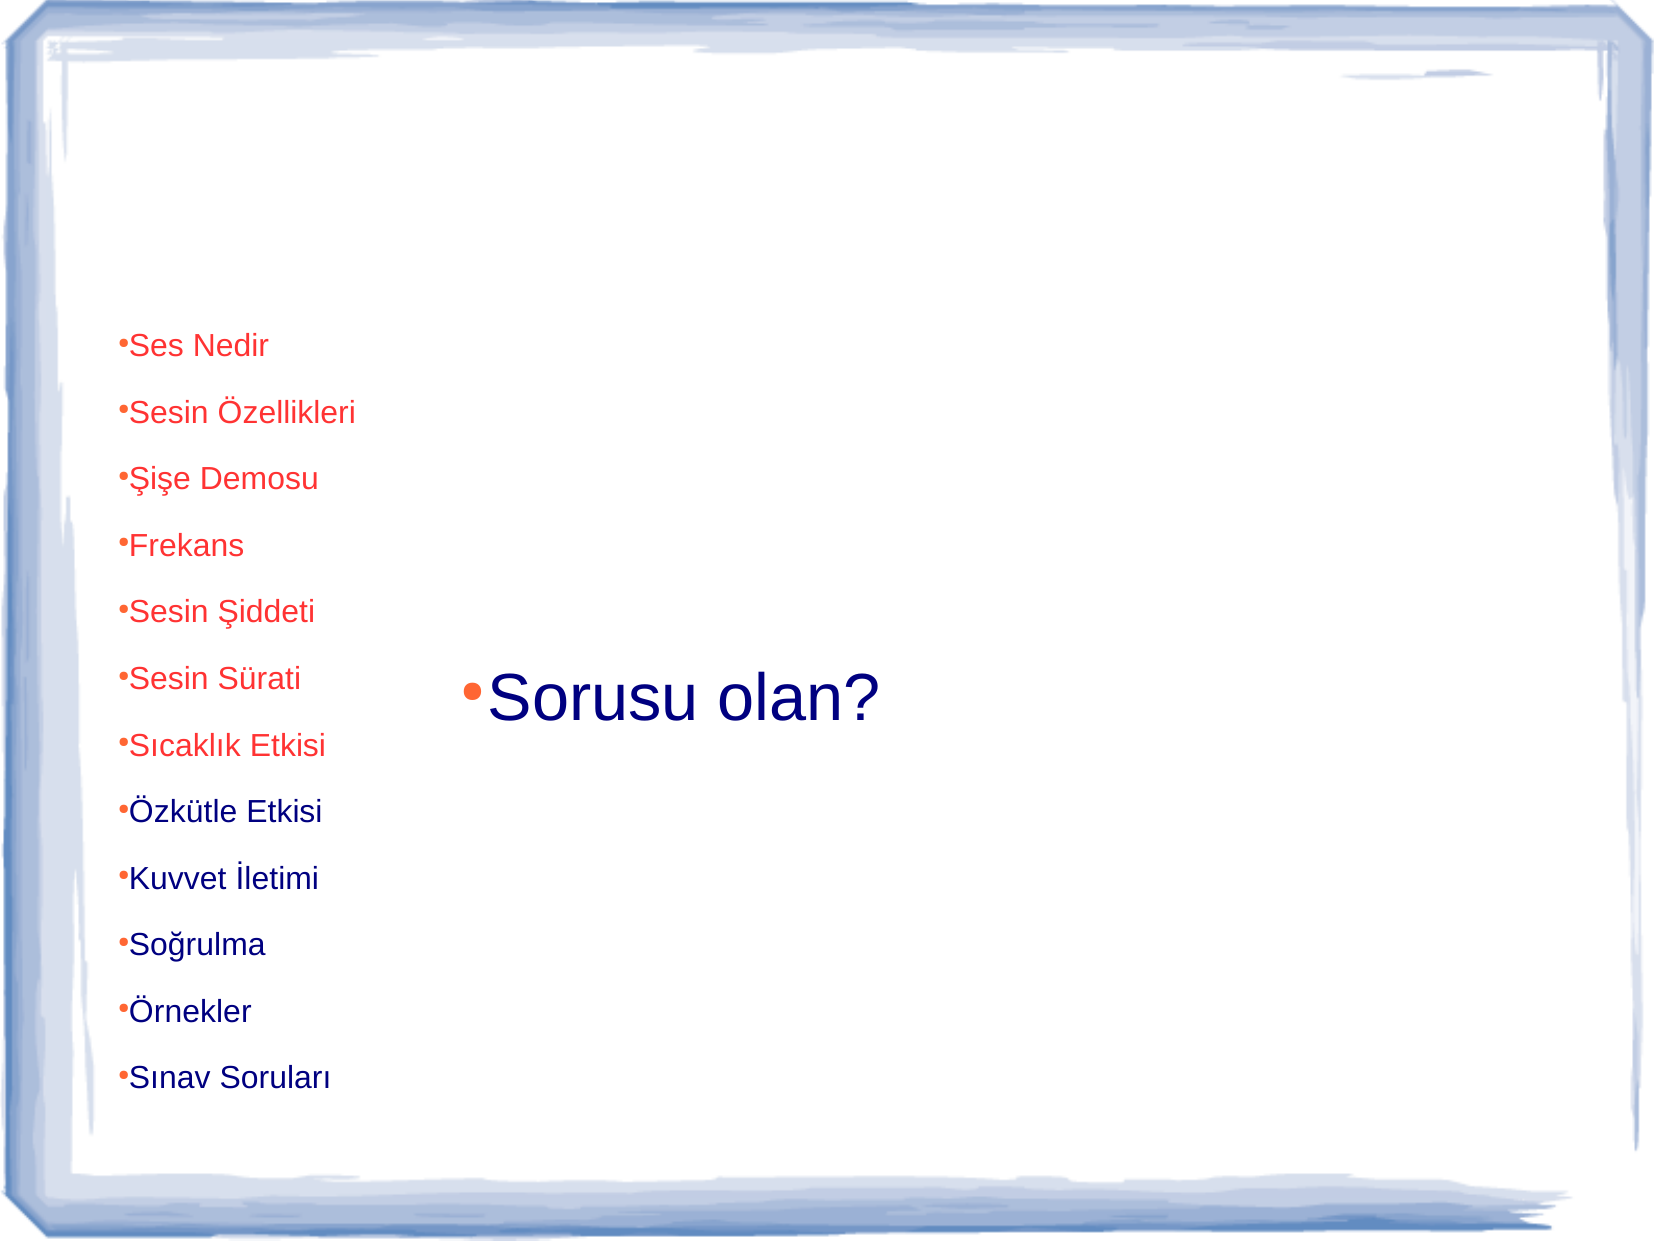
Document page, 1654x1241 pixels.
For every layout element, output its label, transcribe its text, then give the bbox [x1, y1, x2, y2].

list Ses Nedir Sesin Özellikleri Şişe Demosu Frekans Sesin Şiddeti Sesin Sürati Sıcaklık Etkisi Özkütle Etkisi Kuvvet İletimi Soğrulma Örnekler Sınav Soruları [118, 324, 438, 1097]
list Sorusu olan? [460, 324, 1572, 1004]
